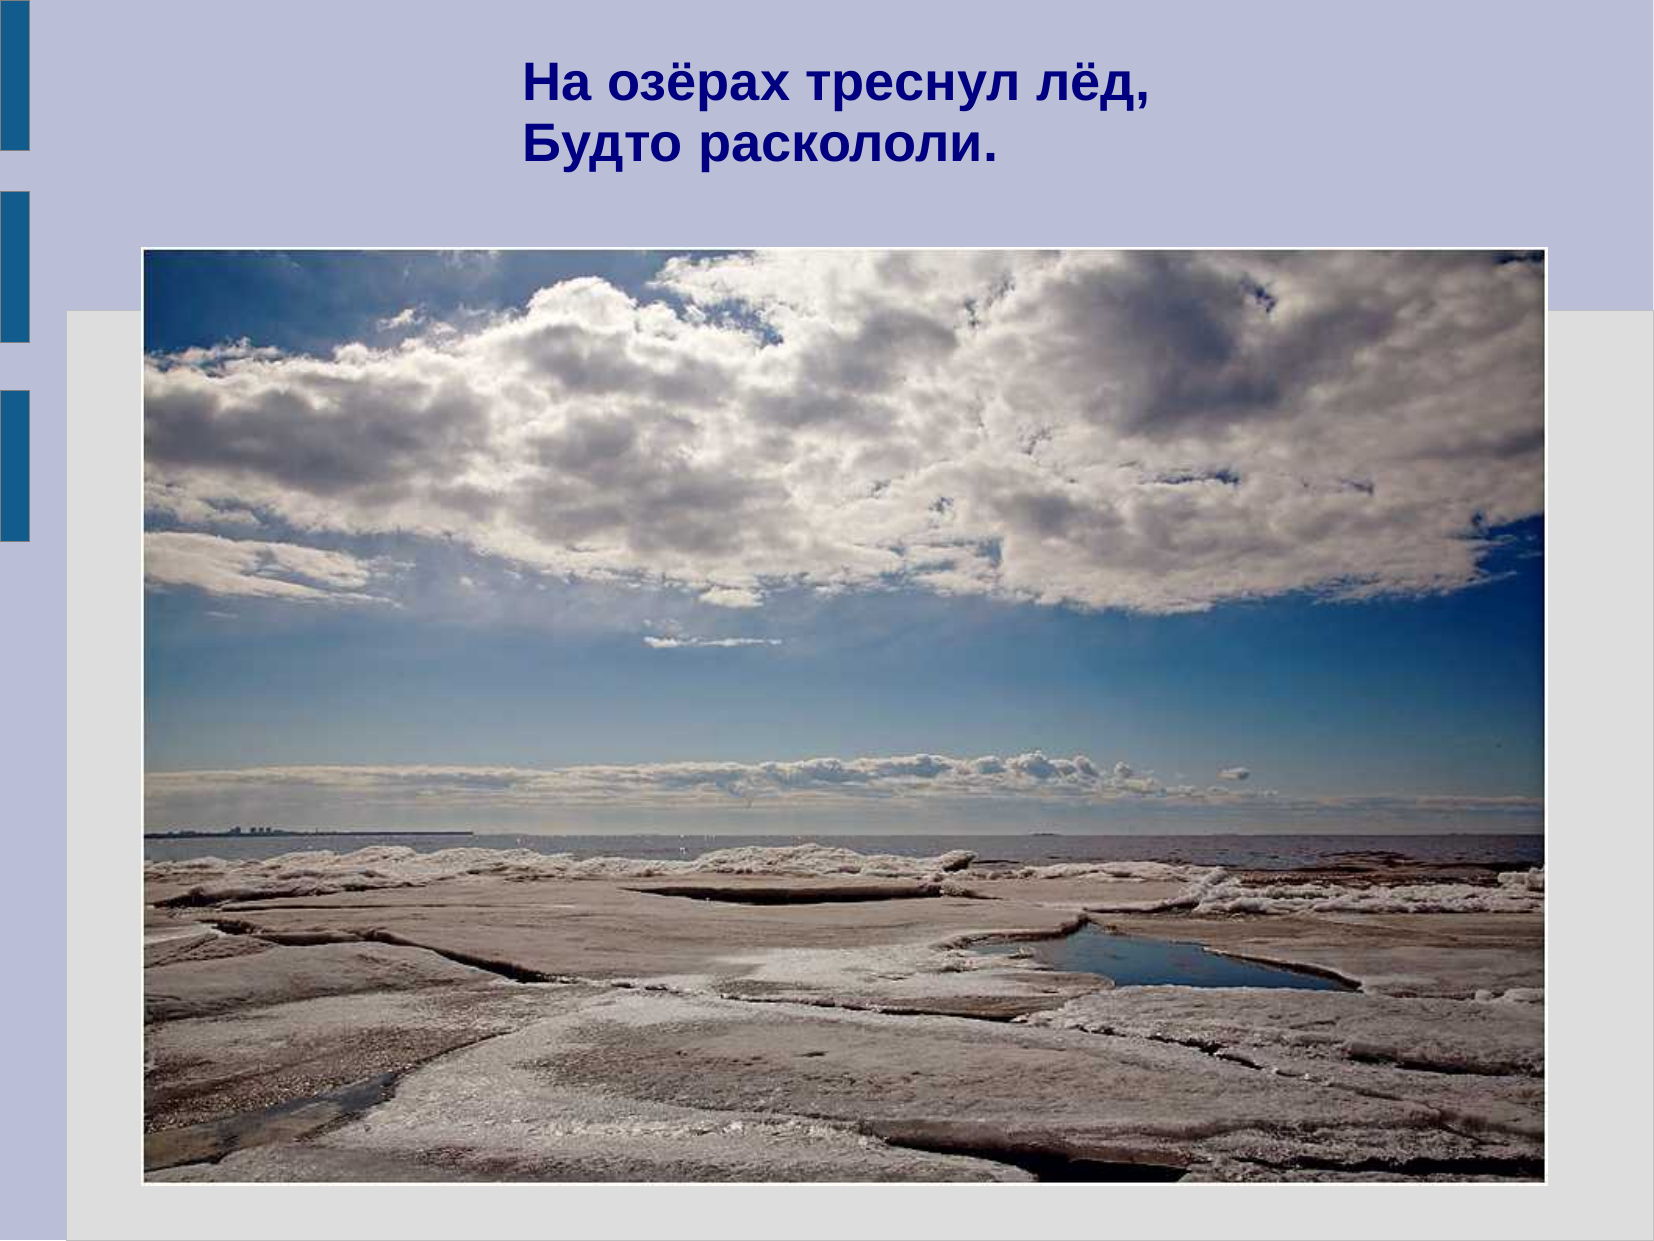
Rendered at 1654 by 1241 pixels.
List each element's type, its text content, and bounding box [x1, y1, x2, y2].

text_box На озёрах треснул лёд, Будто раскололи. [507, 44, 1300, 184]
picture [141, 247, 1548, 1186]
